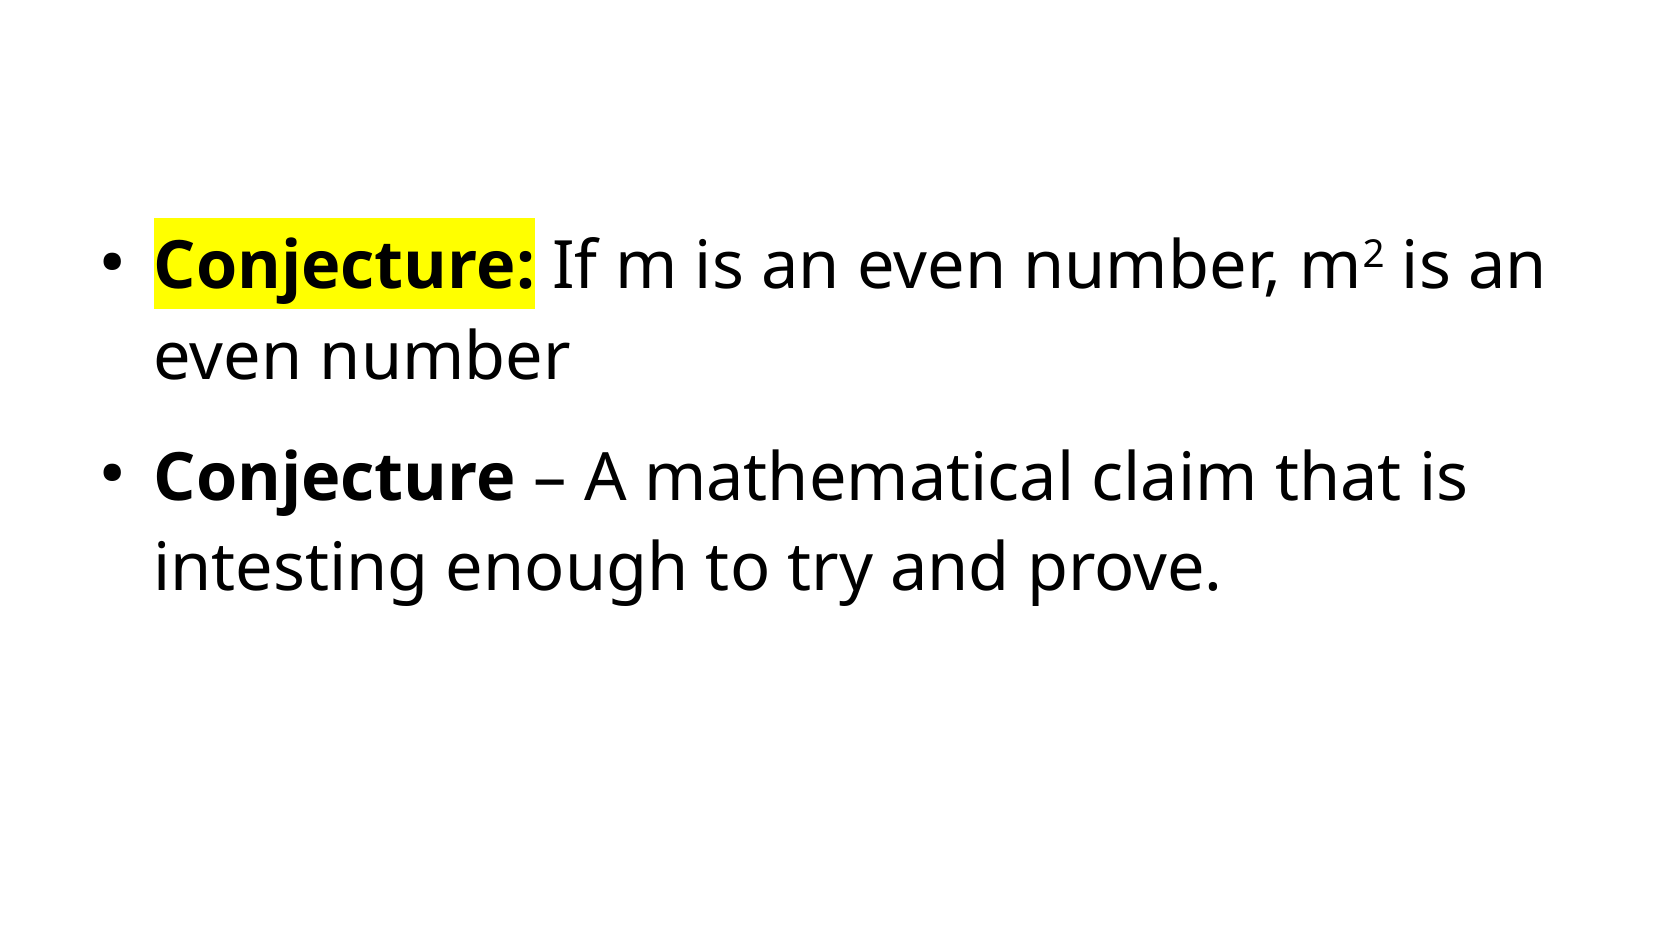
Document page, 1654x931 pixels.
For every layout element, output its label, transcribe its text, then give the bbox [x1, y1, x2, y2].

list Conjecture: If m is an even number, m2 is an even number Conjecture – A mathematical claim that is intesting enough to try and prove. [82, 217, 1571, 758]
